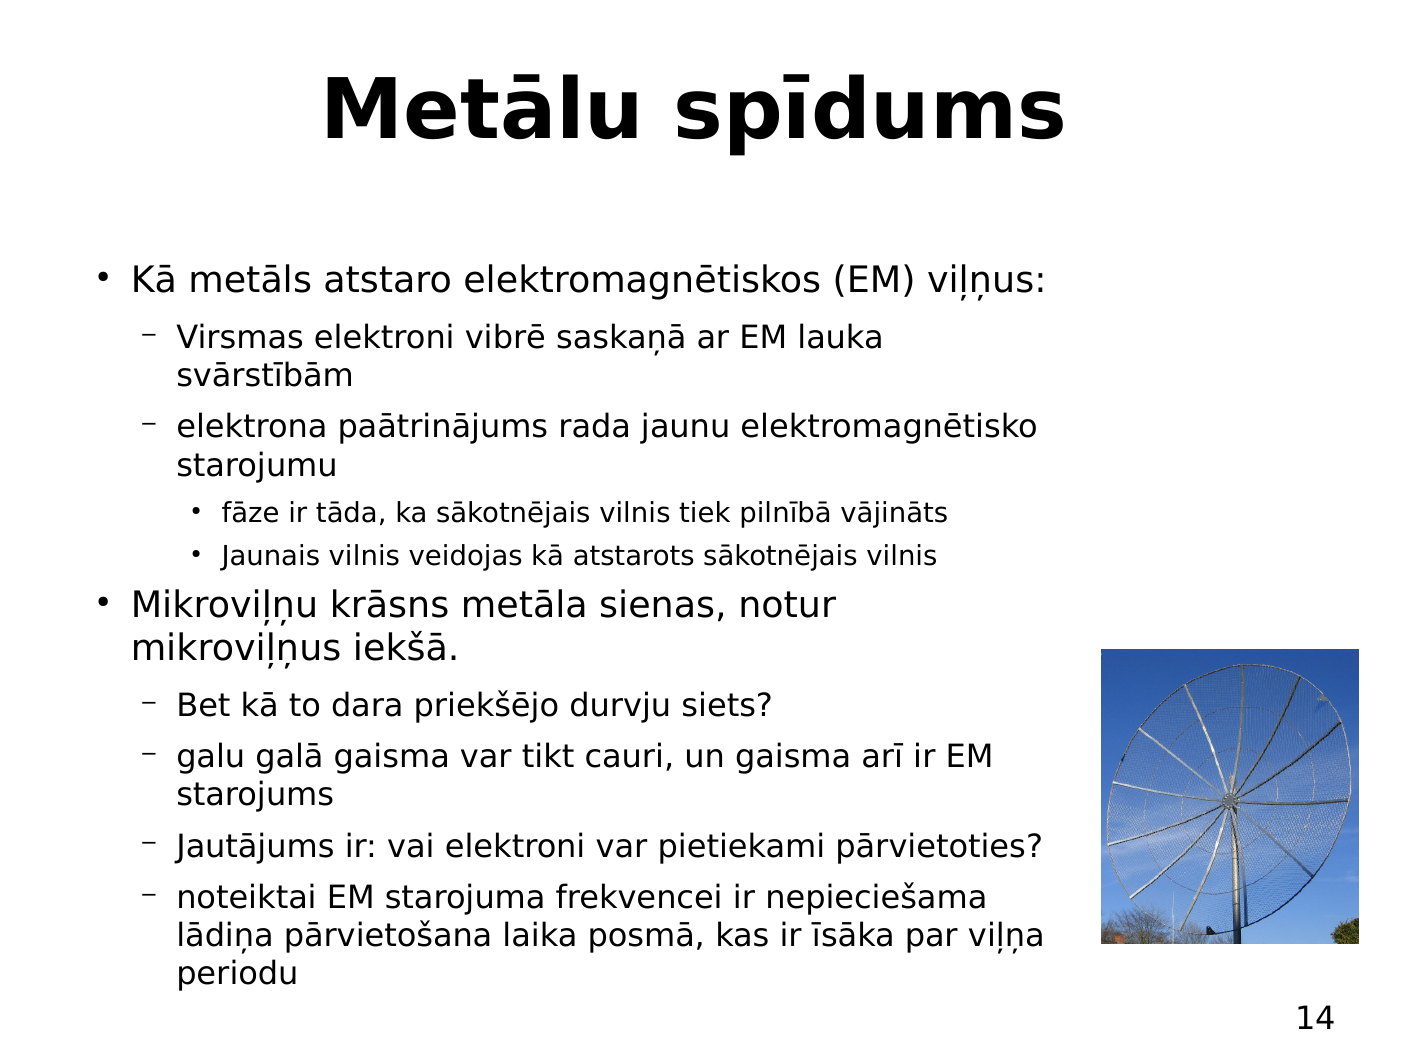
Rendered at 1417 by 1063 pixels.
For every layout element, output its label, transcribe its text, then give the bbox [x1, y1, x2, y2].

picture [1101, 649, 1359, 944]
title Metālu spīdums [70, 42, 1346, 168]
list Kā metāls atstaro elektromagnētiskos (EM) viļņus: Virsmas elektroni vibrē saskaņā ar EM lauka svārstībām elektrona paātrinājums rada jaunu elektromagnētisko starojumu fāze ir tāda, ka sākotnējais vilnis tiek pilnībā vājināts Jaunais vilnis veidojas kā atstarots sākotnējais vilnis Mikroviļņu krāsns metāla sienas, notur mikroviļņus iekšā. Bet kā to dara priekšējo durvju siets? galu galā gaisma var tikt cauri, un gaisma arī ir EM starojums Jautājums ir: vai elektroni var pietiekami pārvietoties? noteiktai EM starojuma frekvencei ir nepieciešama lādiņa pārvietošana laika posmā, kas ir īsāka par viļņa periodu [70, 248, 1063, 1034]
